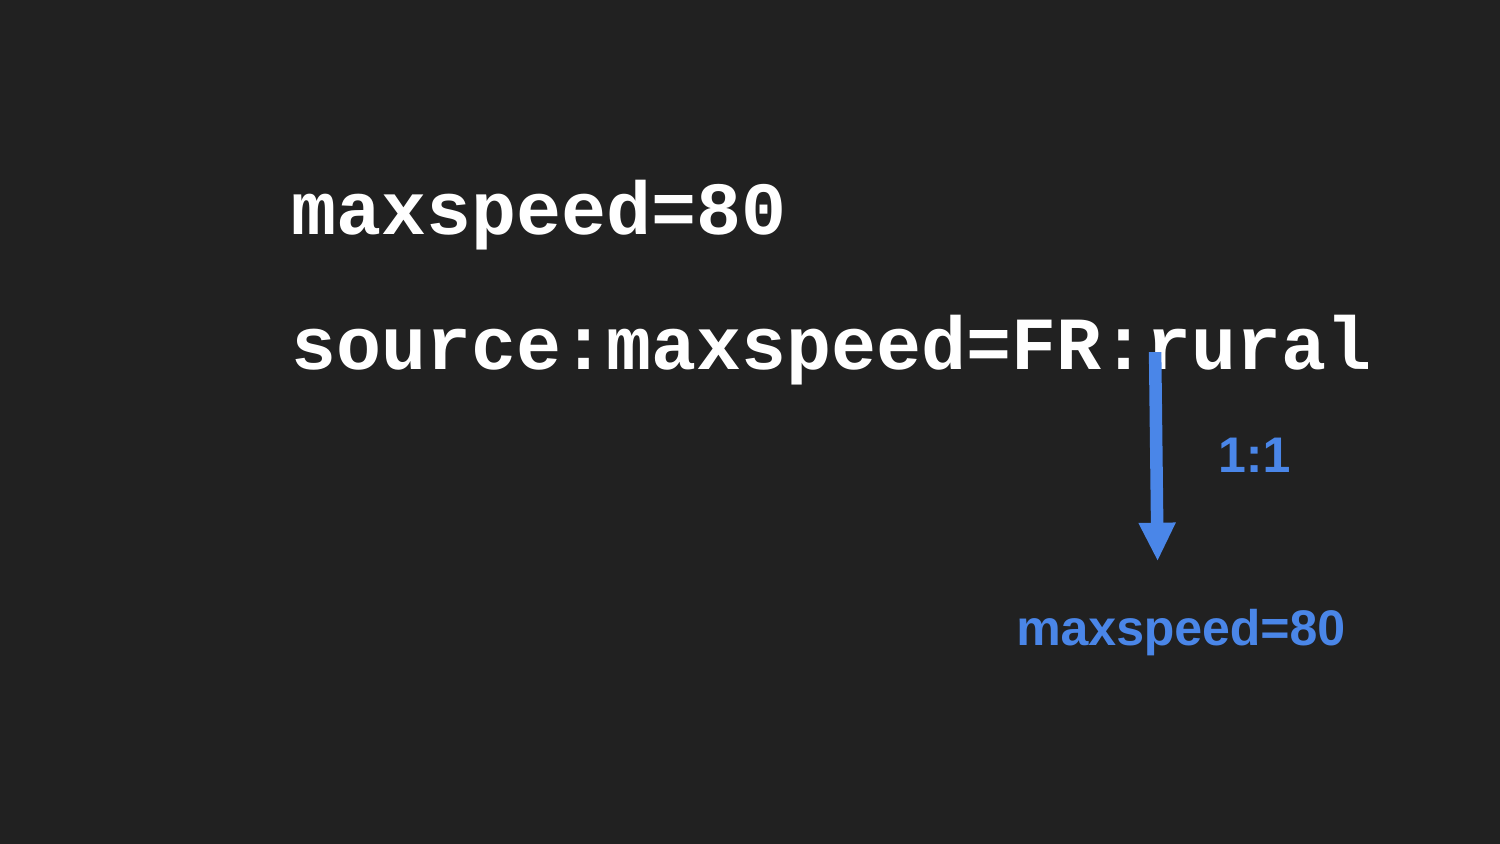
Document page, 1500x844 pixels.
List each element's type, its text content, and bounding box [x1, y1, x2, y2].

text_box 1:1 [1203, 407, 1439, 498]
text_box maxspeed=80 [1001, 580, 1380, 671]
title maxspeed=80 source:maxspeed=FR:rural [51, 99, 1449, 755]
